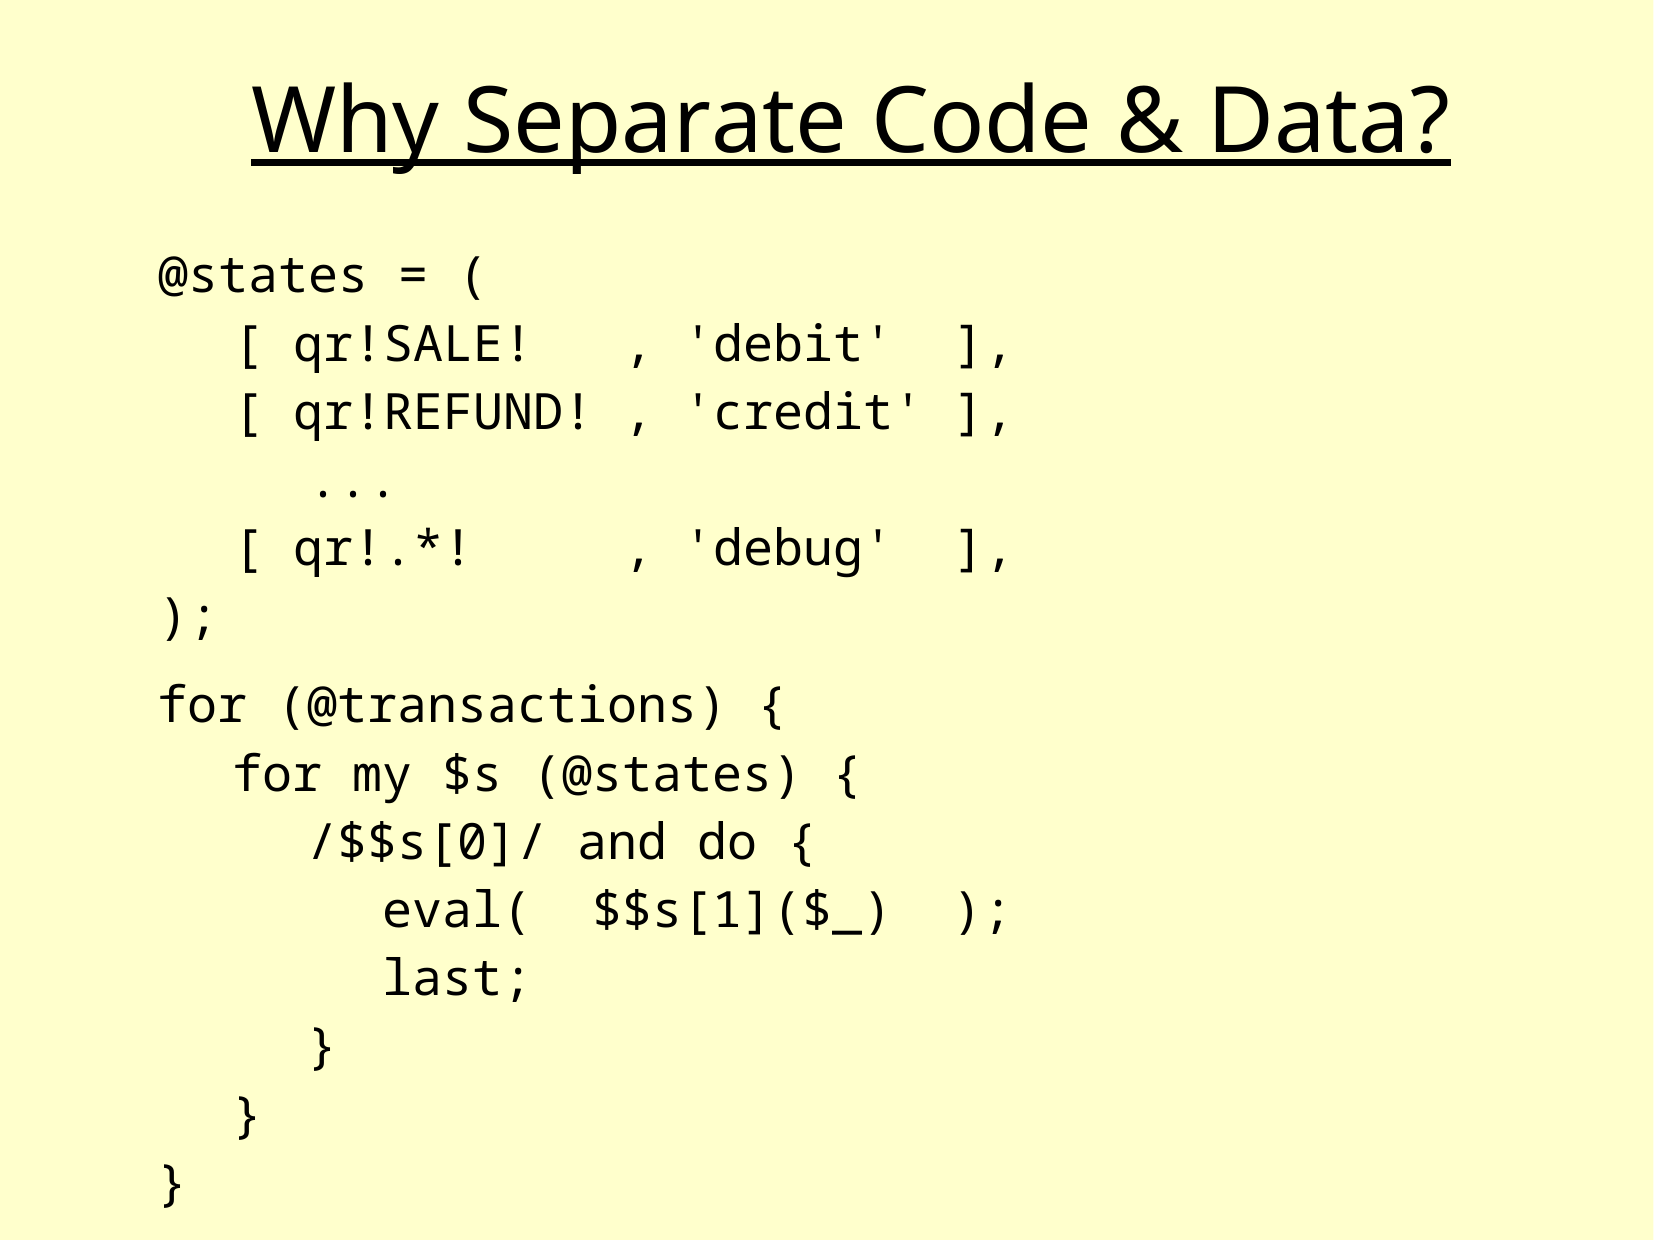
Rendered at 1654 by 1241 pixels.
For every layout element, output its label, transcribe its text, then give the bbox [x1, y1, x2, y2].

text_box for (@transactions) { for my $s (@states) { /$$s[0]/ and do { eval( $$s[1]($_) ); last; } } } [157, 600, 1654, 1108]
text_box Why Separate Code & Data? [251, 54, 1435, 161]
text_box @states = ( [ qr!SALE! , 'debit' ], [ qr!REFUND! , 'credit' ], ... [ qr!.*! , 'debug' ], ); [158, 239, 1044, 577]
